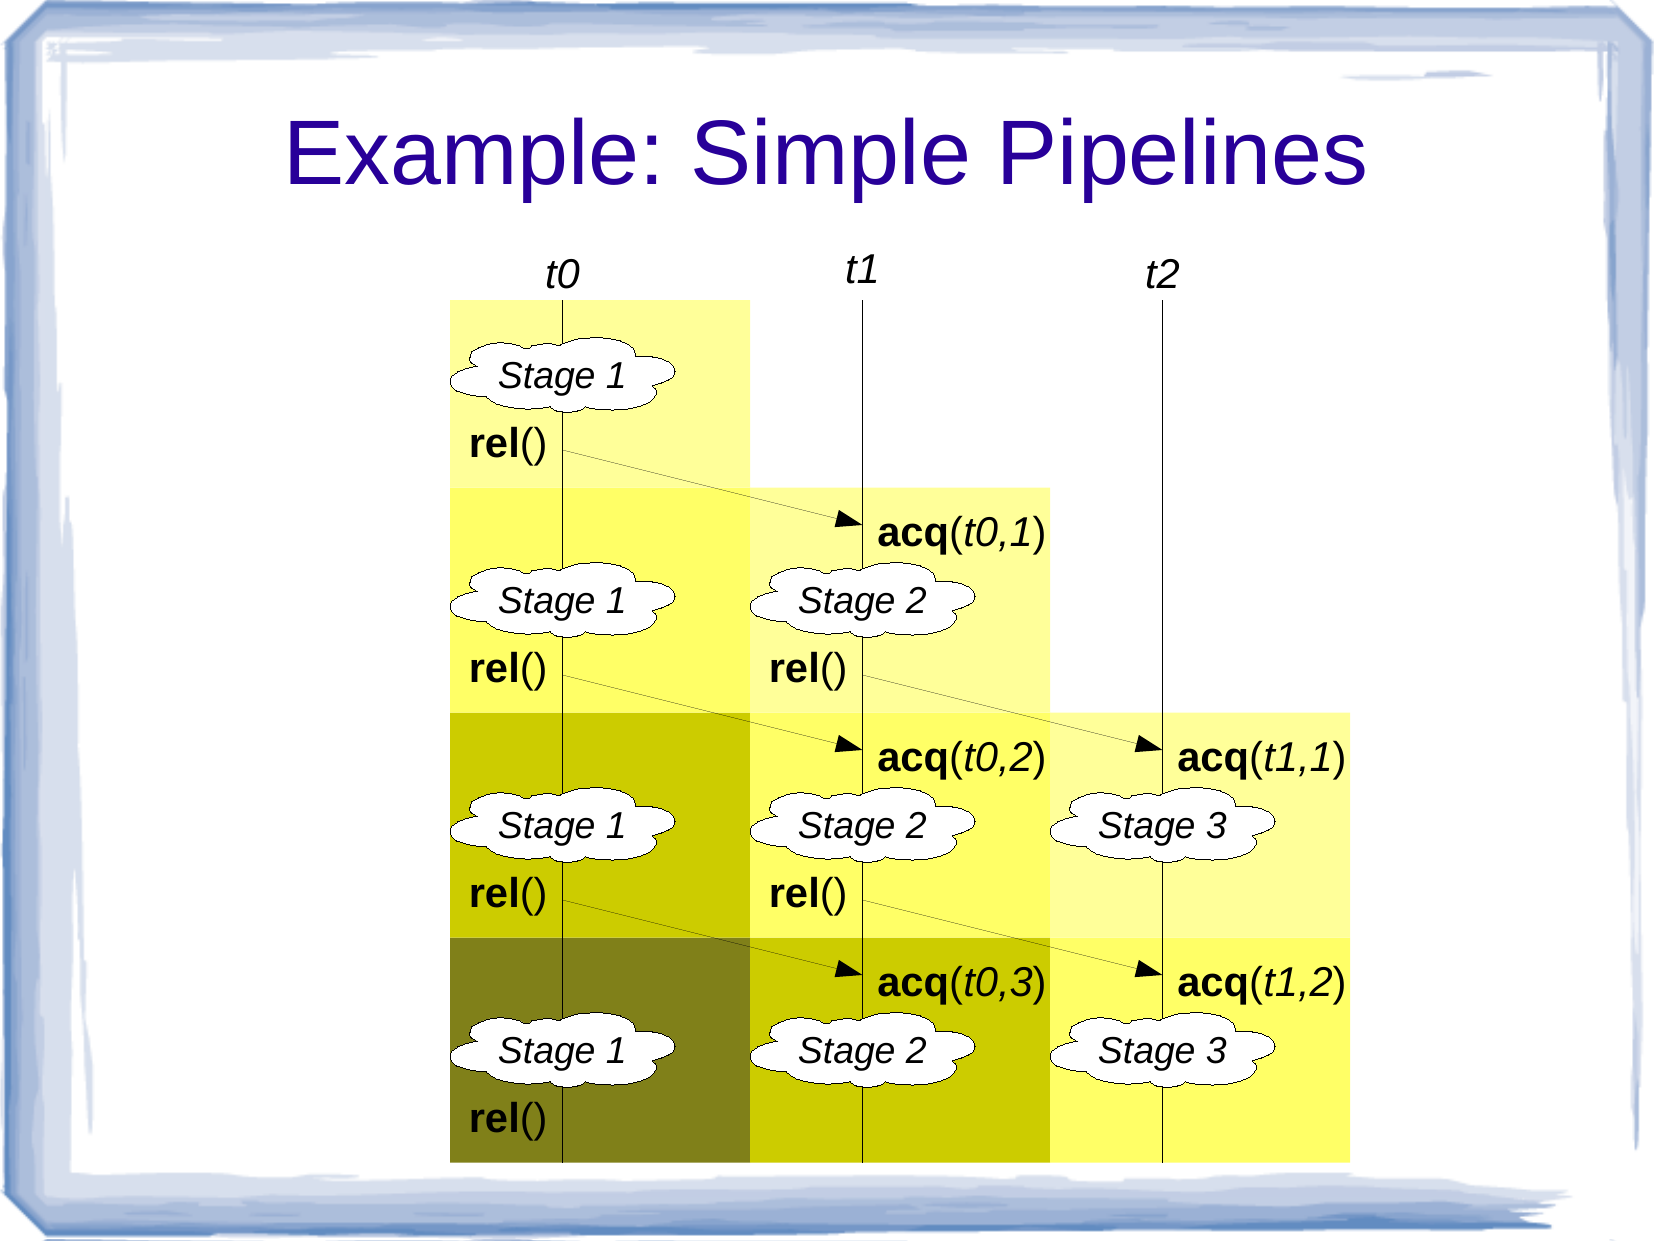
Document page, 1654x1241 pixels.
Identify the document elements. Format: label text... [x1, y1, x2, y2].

text_box [1163, 1013, 1351, 1163]
text_box [863, 487, 1051, 501]
text_box [563, 901, 862, 1163]
text_box [450, 699, 562, 827]
text_box acq(t0,1) [863, 501, 1162, 563]
text_box [863, 1013, 877, 1018]
text_box [450, 474, 562, 602]
text_box [863, 563, 877, 568]
text_box [863, 788, 877, 793]
text_box Stage 3 [1050, 1012, 1276, 1088]
text_box [450, 300, 562, 377]
text_box rel() [712, 862, 863, 924]
text_box t2 [1125, 243, 1201, 305]
text_box [450, 610, 556, 637]
text_box [563, 451, 862, 749]
text_box [863, 788, 1162, 951]
text_box [1163, 788, 1177, 793]
text_box [450, 1060, 556, 1087]
text_box acq(t1,2) [1163, 951, 1463, 1013]
text_box [863, 1013, 1162, 1163]
picture [0, 0, 1654, 1241]
title Example: Simple Pipelines [82, 56, 1571, 250]
text_box rel() [412, 637, 563, 699]
text_box [450, 385, 556, 412]
text_box [563, 676, 862, 974]
text_box [563, 300, 862, 524]
text_box Stage 1 [450, 1012, 676, 1088]
text_box Stage 1 [450, 787, 676, 863]
text_box [863, 901, 1062, 951]
text_box t1 [825, 238, 901, 300]
text_box [1163, 788, 1351, 951]
text_box Stage 3 [1050, 787, 1276, 863]
text_box Stage 2 [750, 1012, 976, 1088]
text_box rel() [412, 1087, 563, 1149]
text_box acq(t1,1) [1163, 726, 1463, 788]
text_box [1163, 1013, 1177, 1018]
text_box rel() [412, 412, 563, 474]
text_box Stage 2 [750, 787, 976, 863]
text_box [450, 1149, 562, 1163]
text_box acq(t0,2) [862, 726, 1163, 788]
text_box [1163, 712, 1351, 726]
text_box [863, 563, 1162, 726]
text_box rel() [712, 637, 863, 699]
text_box [450, 924, 562, 1052]
text_box acq(t0,3) [862, 951, 1163, 1013]
text_box [450, 835, 556, 862]
text_box t0 [525, 243, 601, 305]
text_box Stage 2 [750, 562, 976, 638]
text_box rel() [412, 862, 563, 924]
text_box Stage 1 [450, 337, 676, 413]
text_box Stage 1 [450, 562, 676, 638]
text_box [863, 676, 1062, 726]
